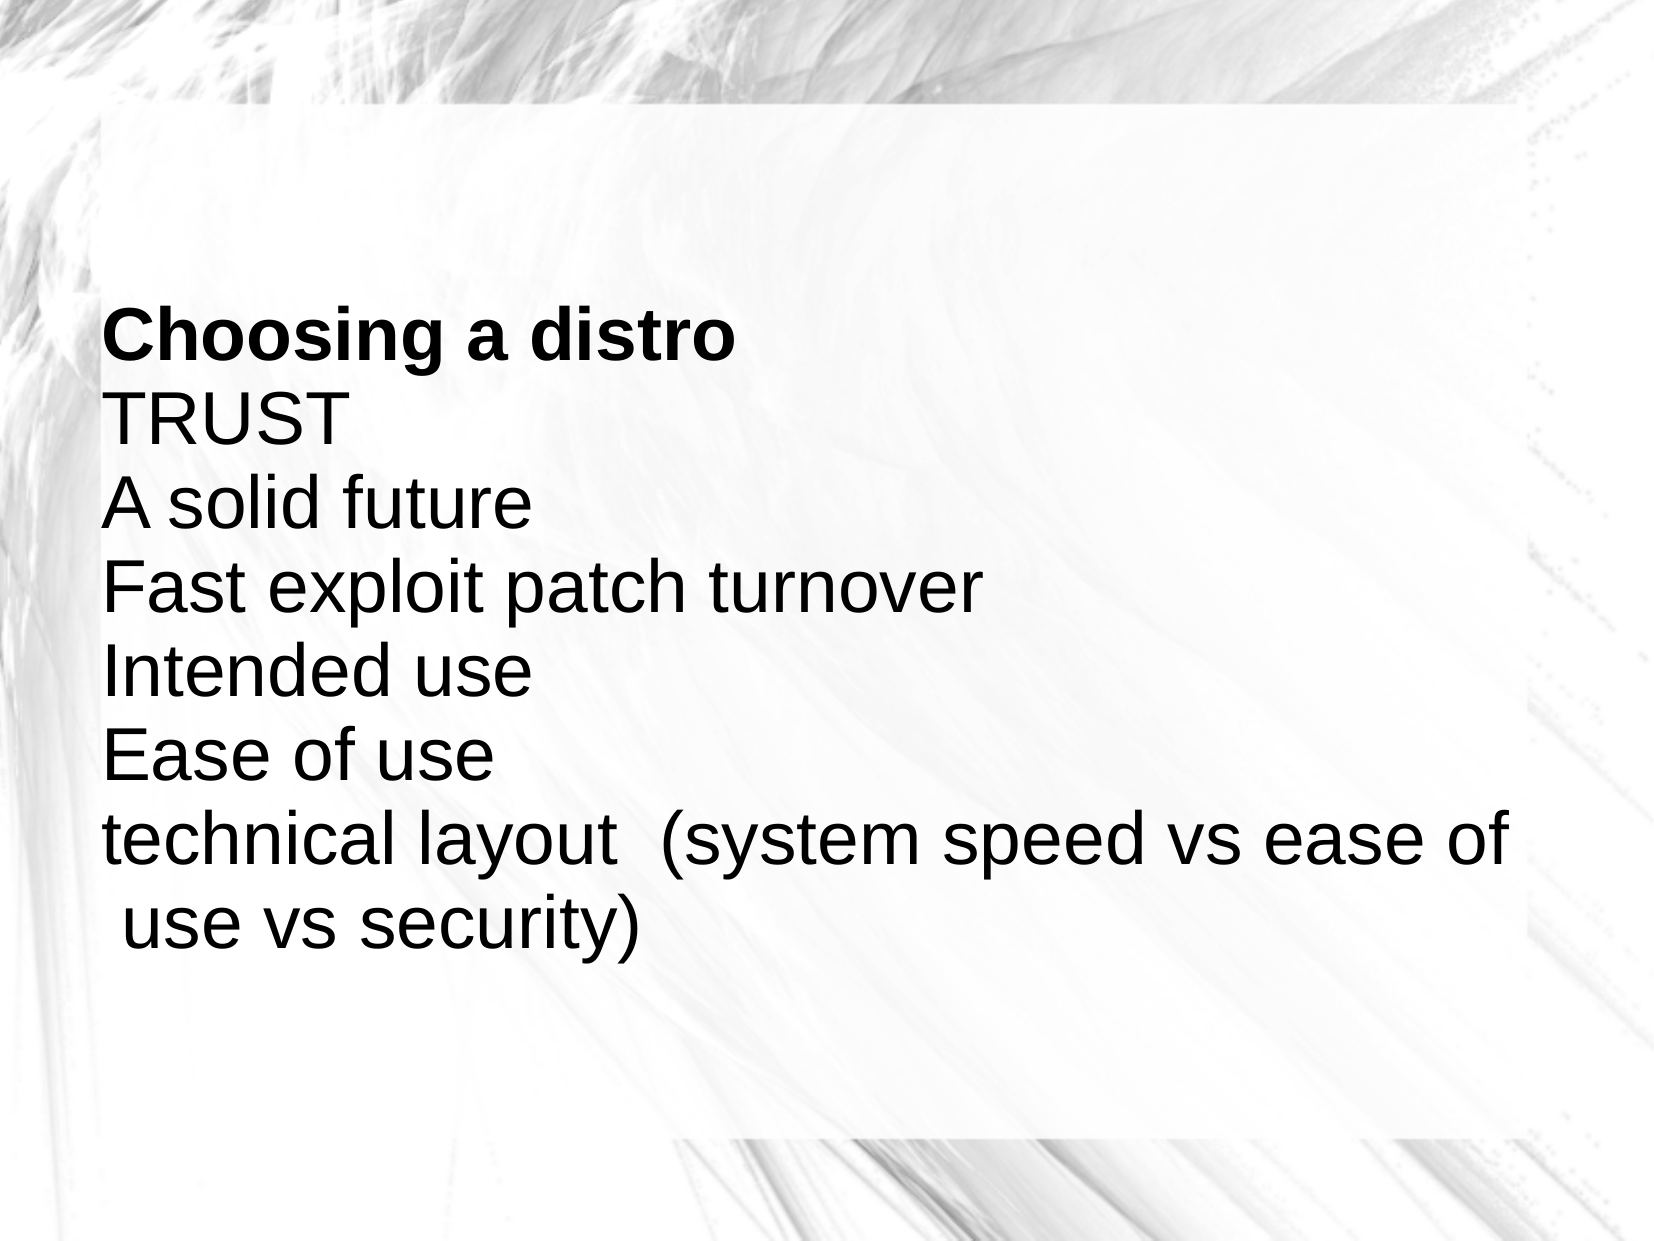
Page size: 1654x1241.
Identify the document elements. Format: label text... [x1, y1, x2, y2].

text_box Choosing a distro TRUST A solid future Fast exploit patch turnover Intended use Ease of use technical layout (system speed vs ease of use vs security) [86, 285, 1654, 901]
picture [0, 0, 1654, 1241]
